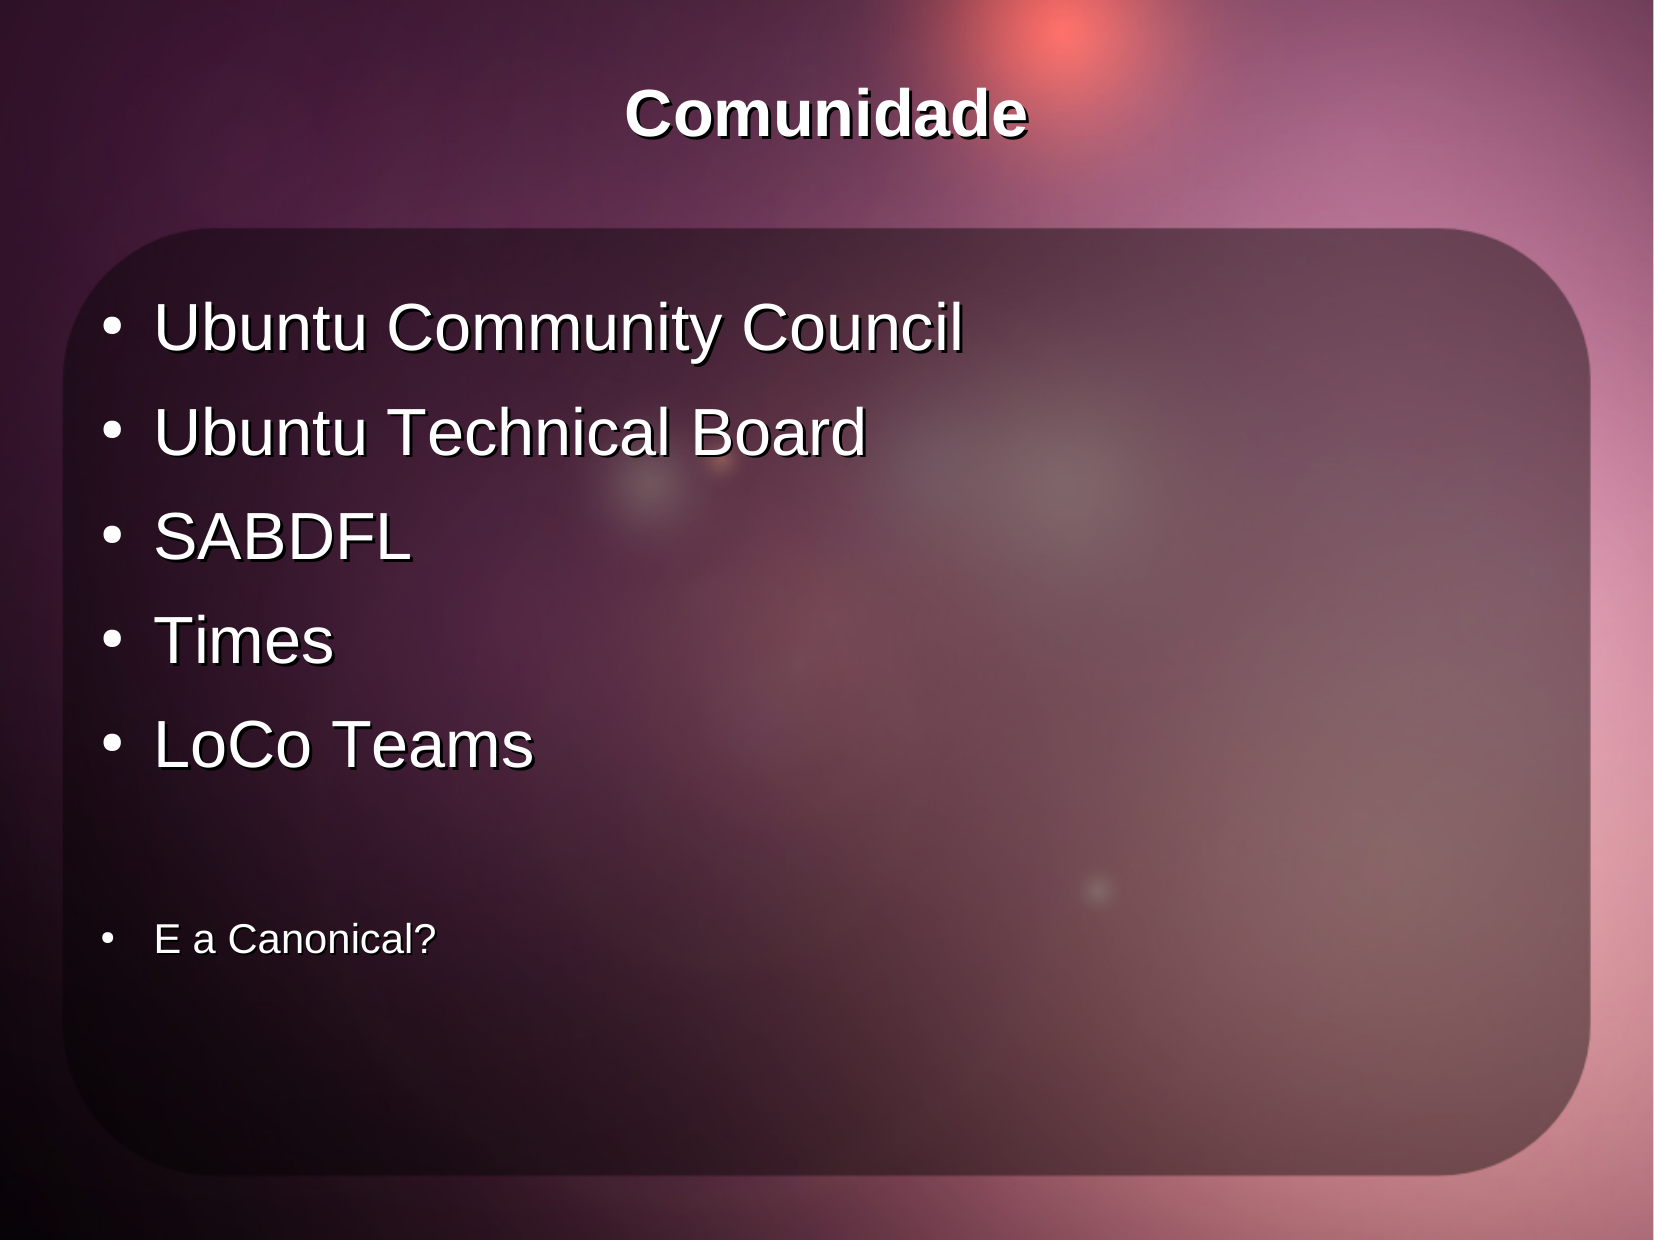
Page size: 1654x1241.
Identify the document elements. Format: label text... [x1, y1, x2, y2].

list Ubuntu Community Council Ubuntu Technical Board SABDFL Times LoCo Teams E a Canonical? [82, 290, 1571, 1094]
picture [0, 0, 1654, 1240]
title Comunidade [59, 56, 1595, 170]
